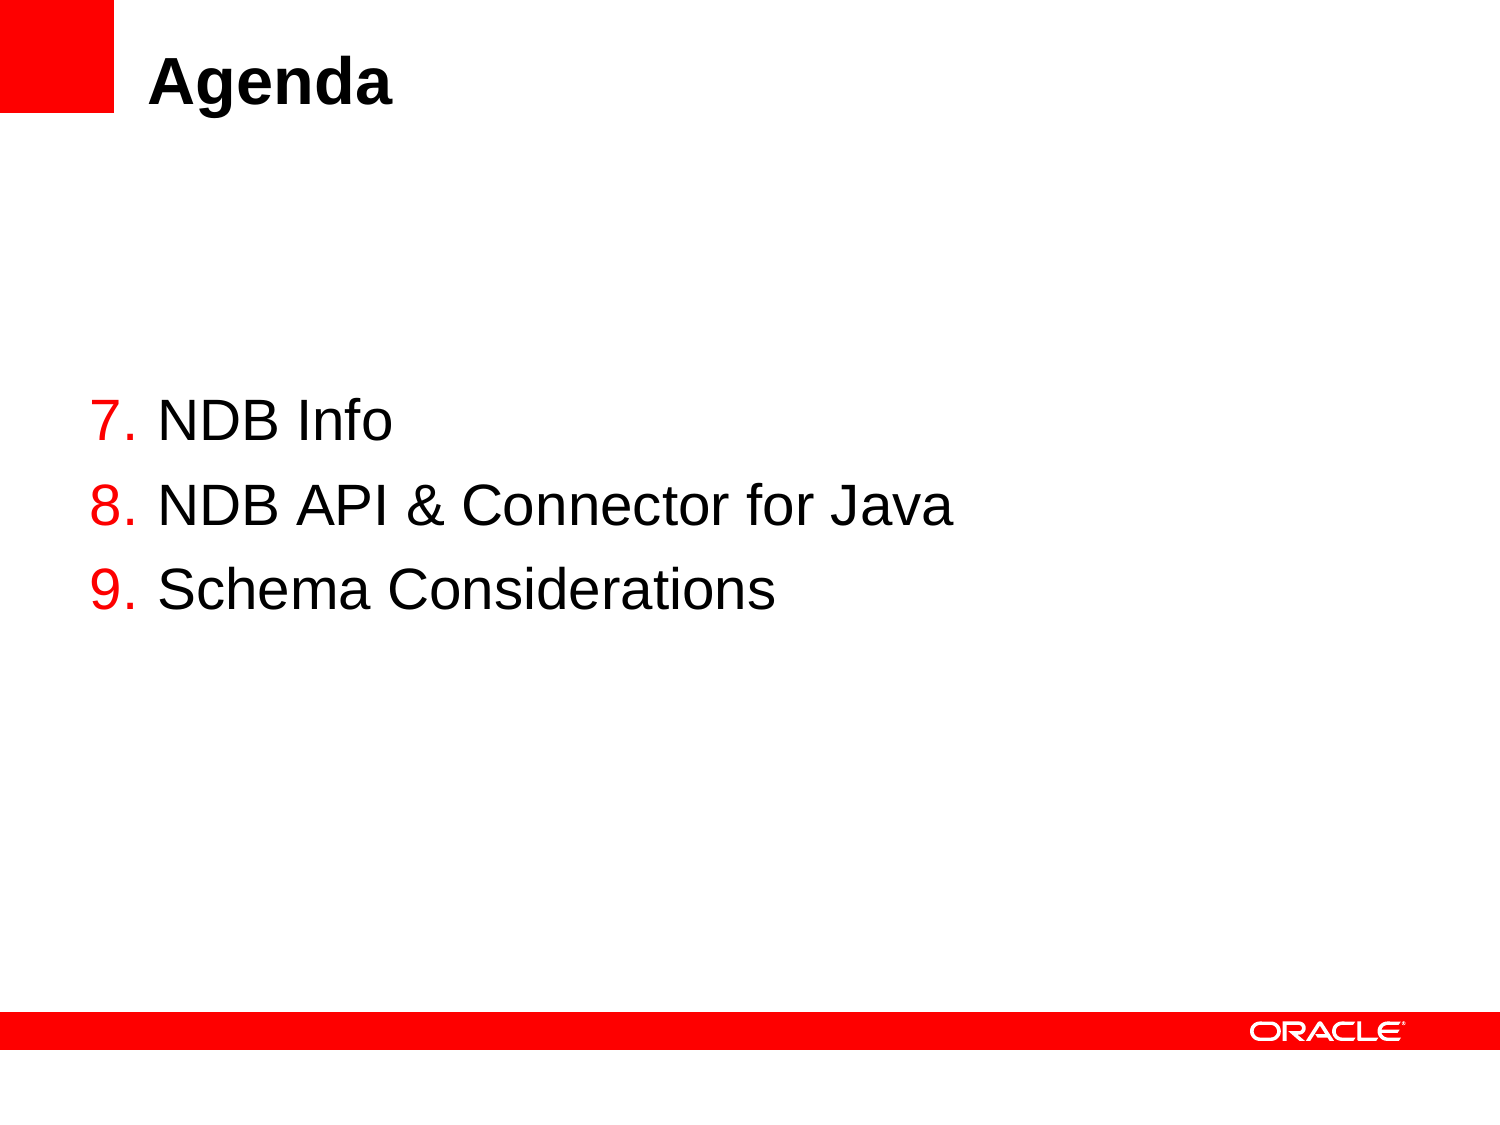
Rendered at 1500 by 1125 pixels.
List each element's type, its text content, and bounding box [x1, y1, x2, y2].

picture [0, 0, 114, 113]
title Agenda [147, 8, 1392, 119]
picture [0, 1012, 1500, 1050]
text_box NDB Info NDB API & Connector for Java Schema Considerations [75, 375, 1375, 629]
